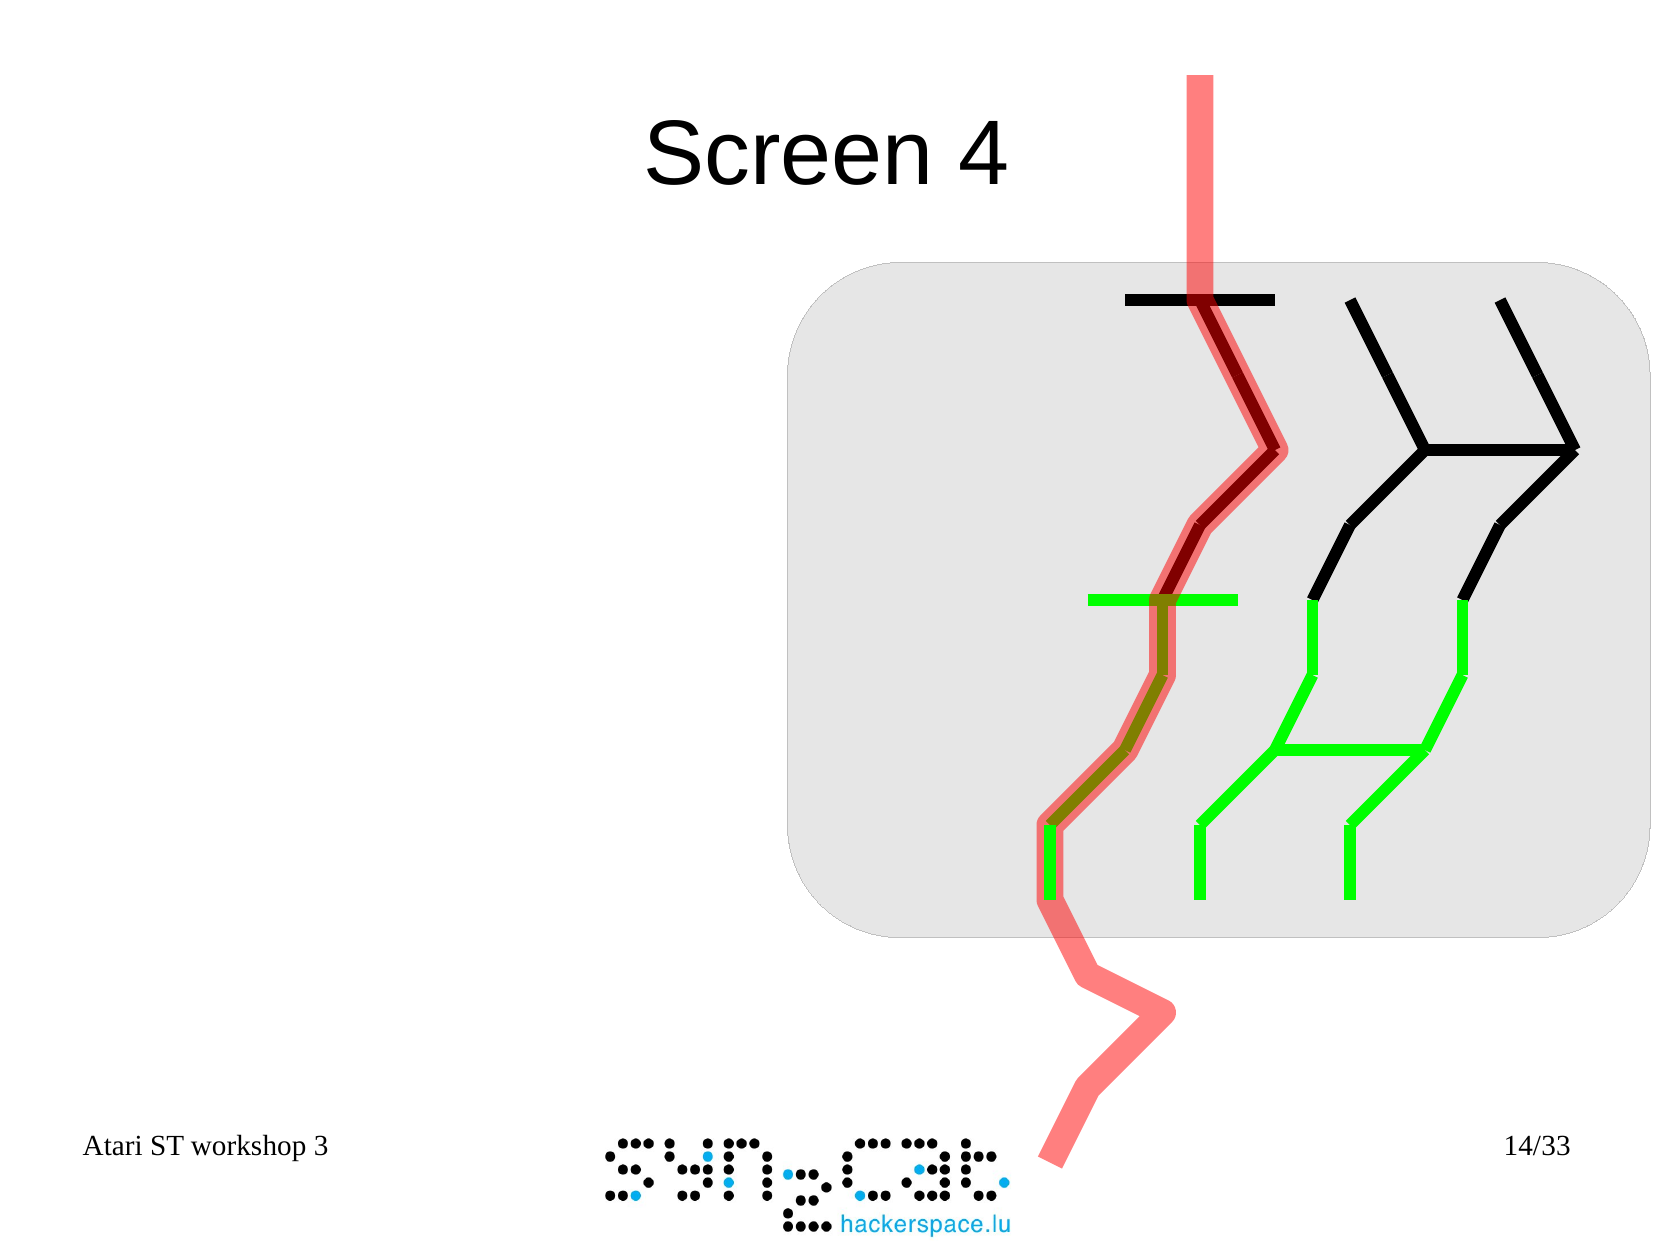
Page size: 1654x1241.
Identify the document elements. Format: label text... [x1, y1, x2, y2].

text_box [1064, 262, 1651, 938]
title Screen 4 [82, 49, 1571, 257]
picture [600, 1124, 1025, 1241]
text_box [787, 262, 1257, 938]
